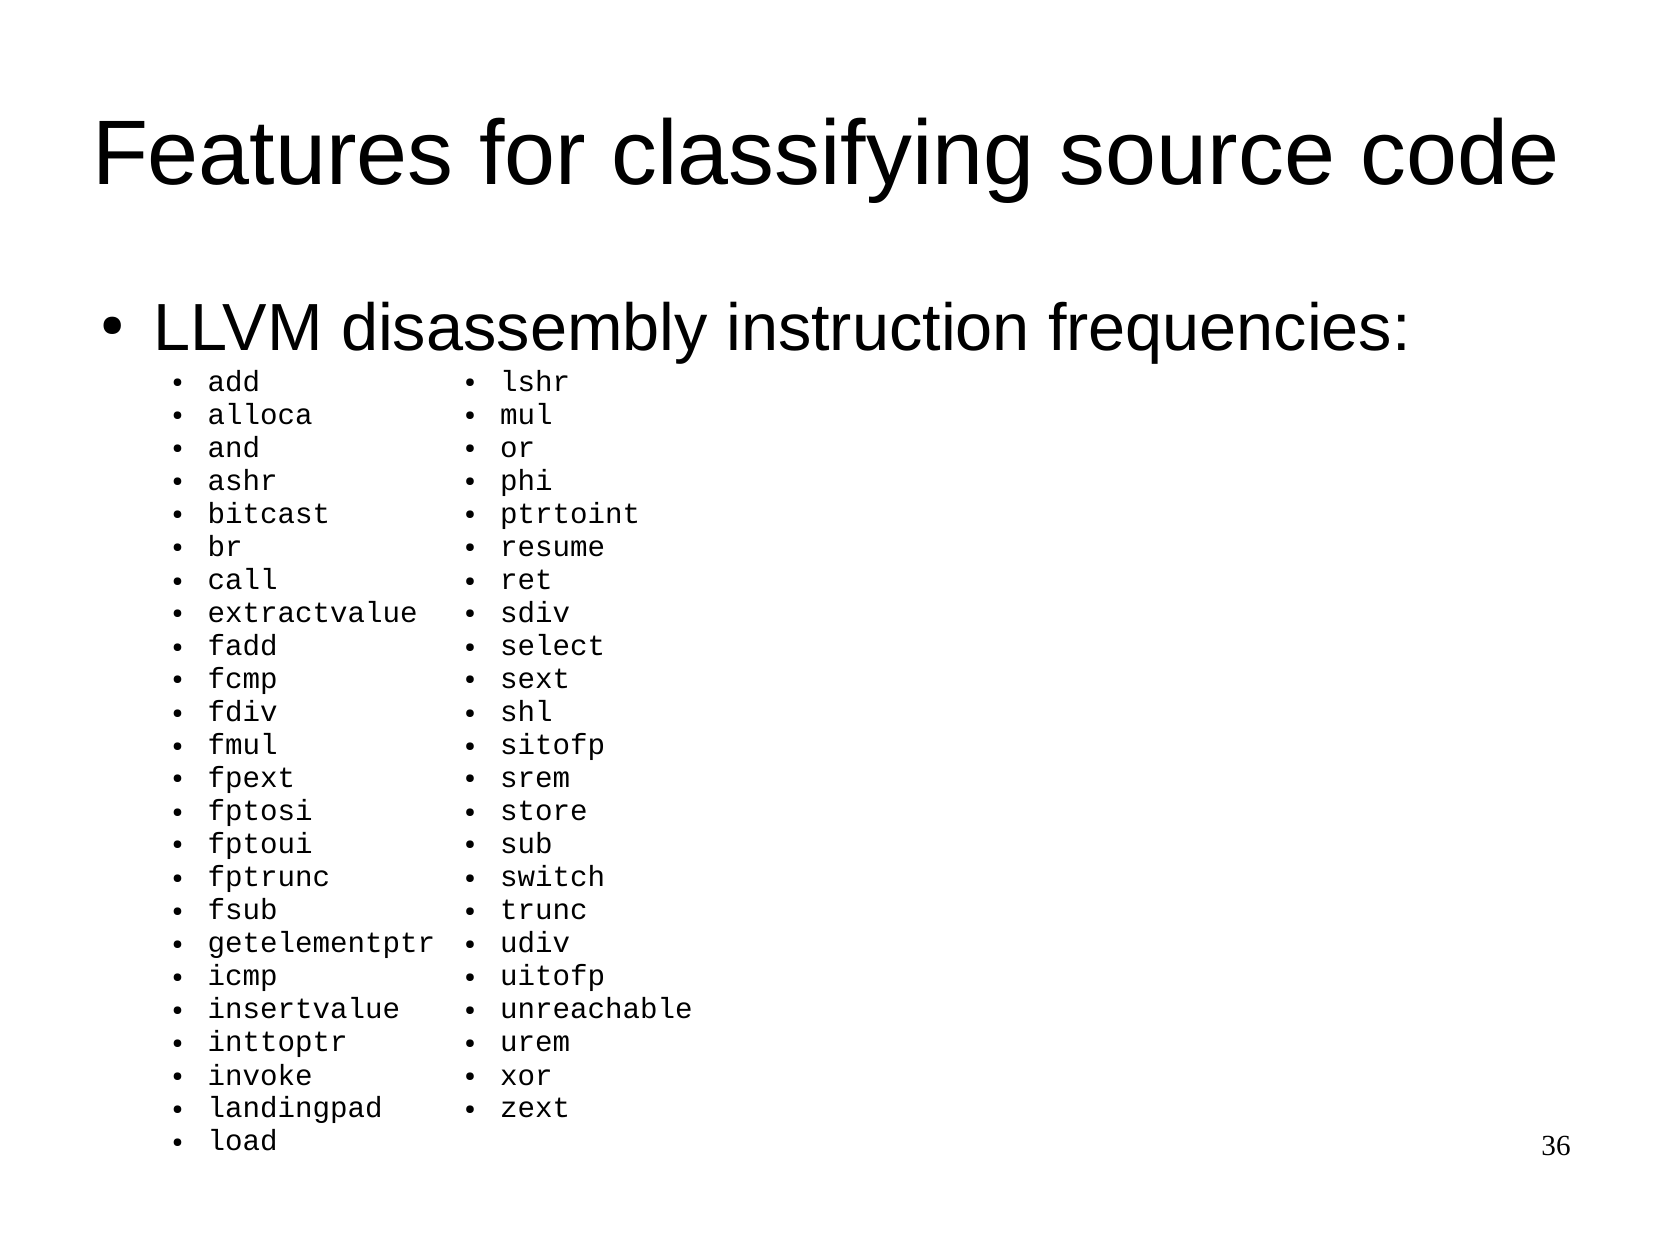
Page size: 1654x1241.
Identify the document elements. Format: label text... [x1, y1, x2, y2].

text_box add alloca and ashr bitcast br call extractvalue fadd fcmp fdiv fmul fpext fptosi fptoui fptrunc fsub getelementptr icmp insertvalue inttoptr invoke landingpad load [157, 360, 451, 1168]
text_box lshr mul or phi ptrtoint resume ret sdiv select sext shl sitofp srem store sub switch trunc udiv uitofp unreachable urem xor zext [450, 360, 708, 1135]
list LLVM disassembly instruction frequencies: [82, 290, 1571, 1109]
title Features for classifying source code [82, 49, 1571, 257]
